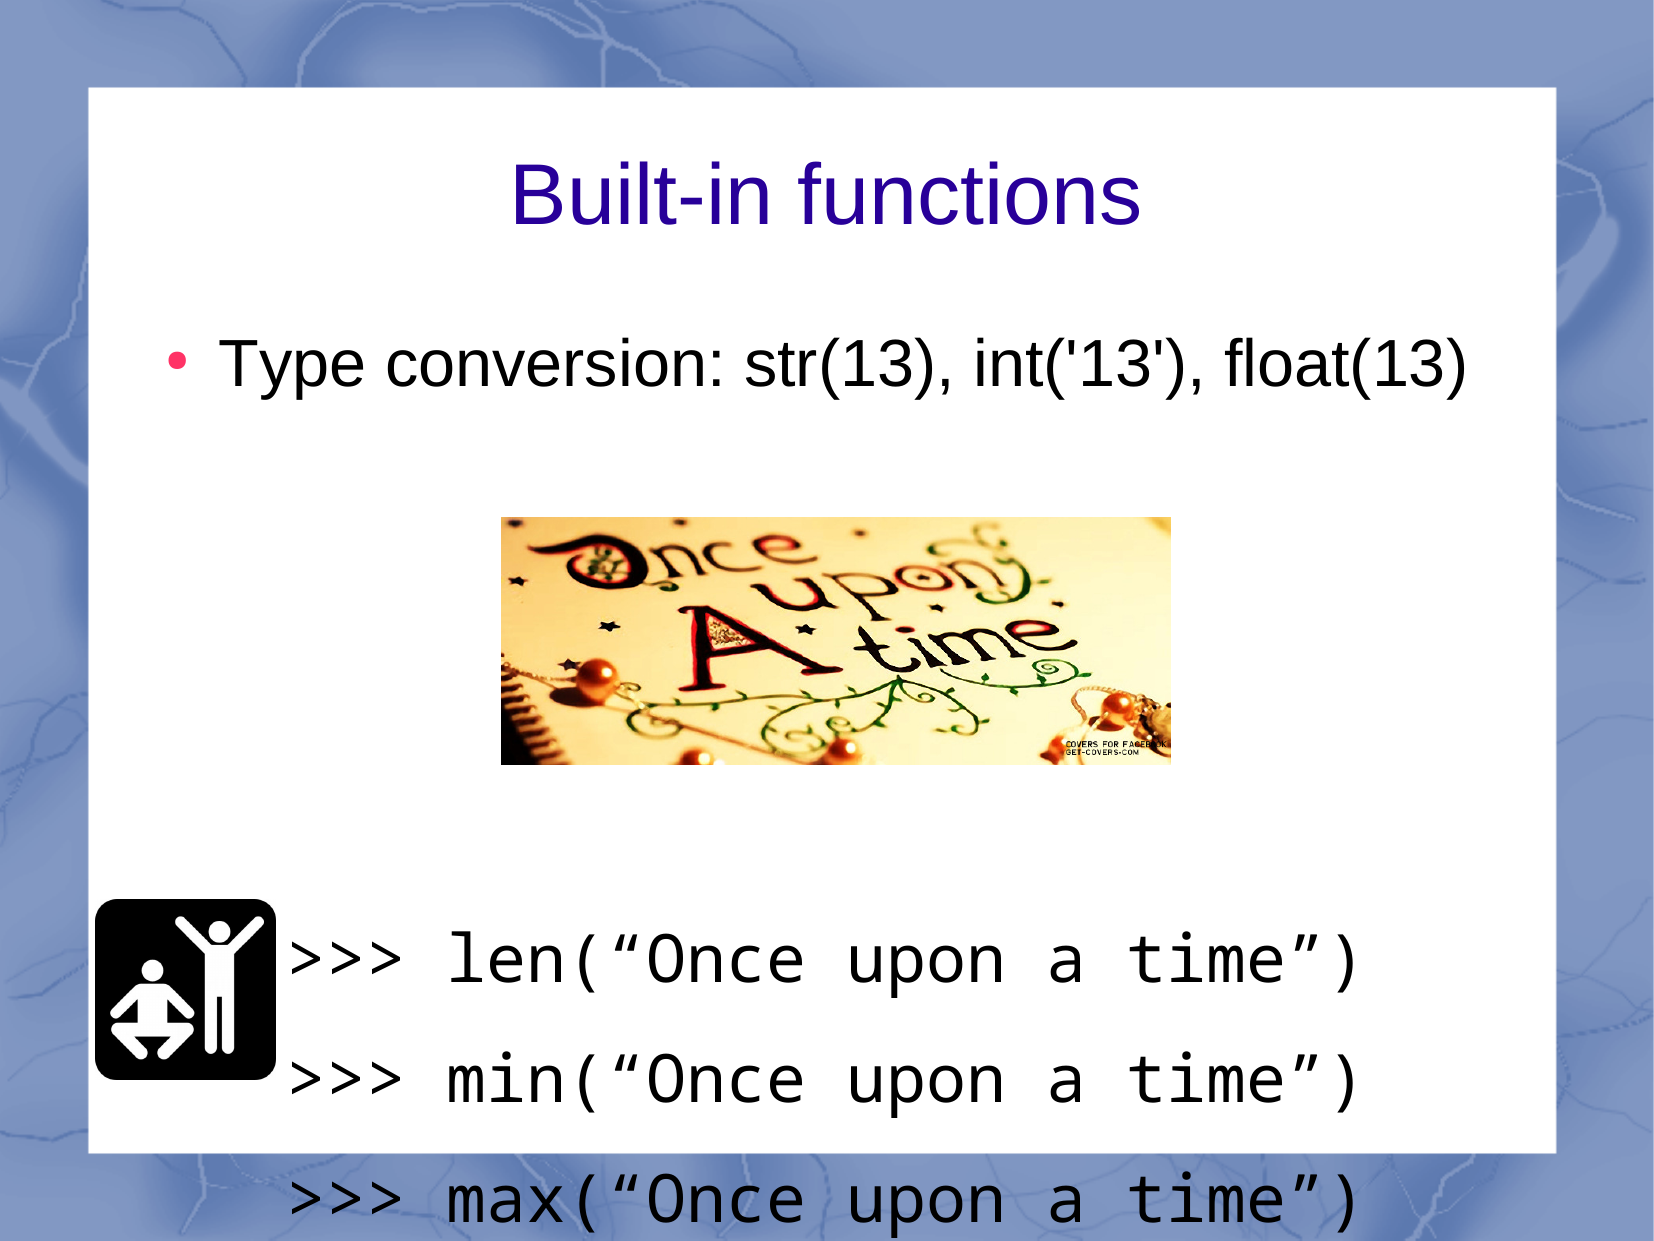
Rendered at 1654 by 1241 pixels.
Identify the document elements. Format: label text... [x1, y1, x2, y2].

title Built-in functions [118, 90, 1536, 298]
list Type conversion: str(13), int('13'), float(13) >>> len(“Once upon a time”) >>> min(“Once upon a time”) >>> max(“Once upon a time”) [147, 325, 1506, 1150]
picture [0, 0, 1654, 1241]
